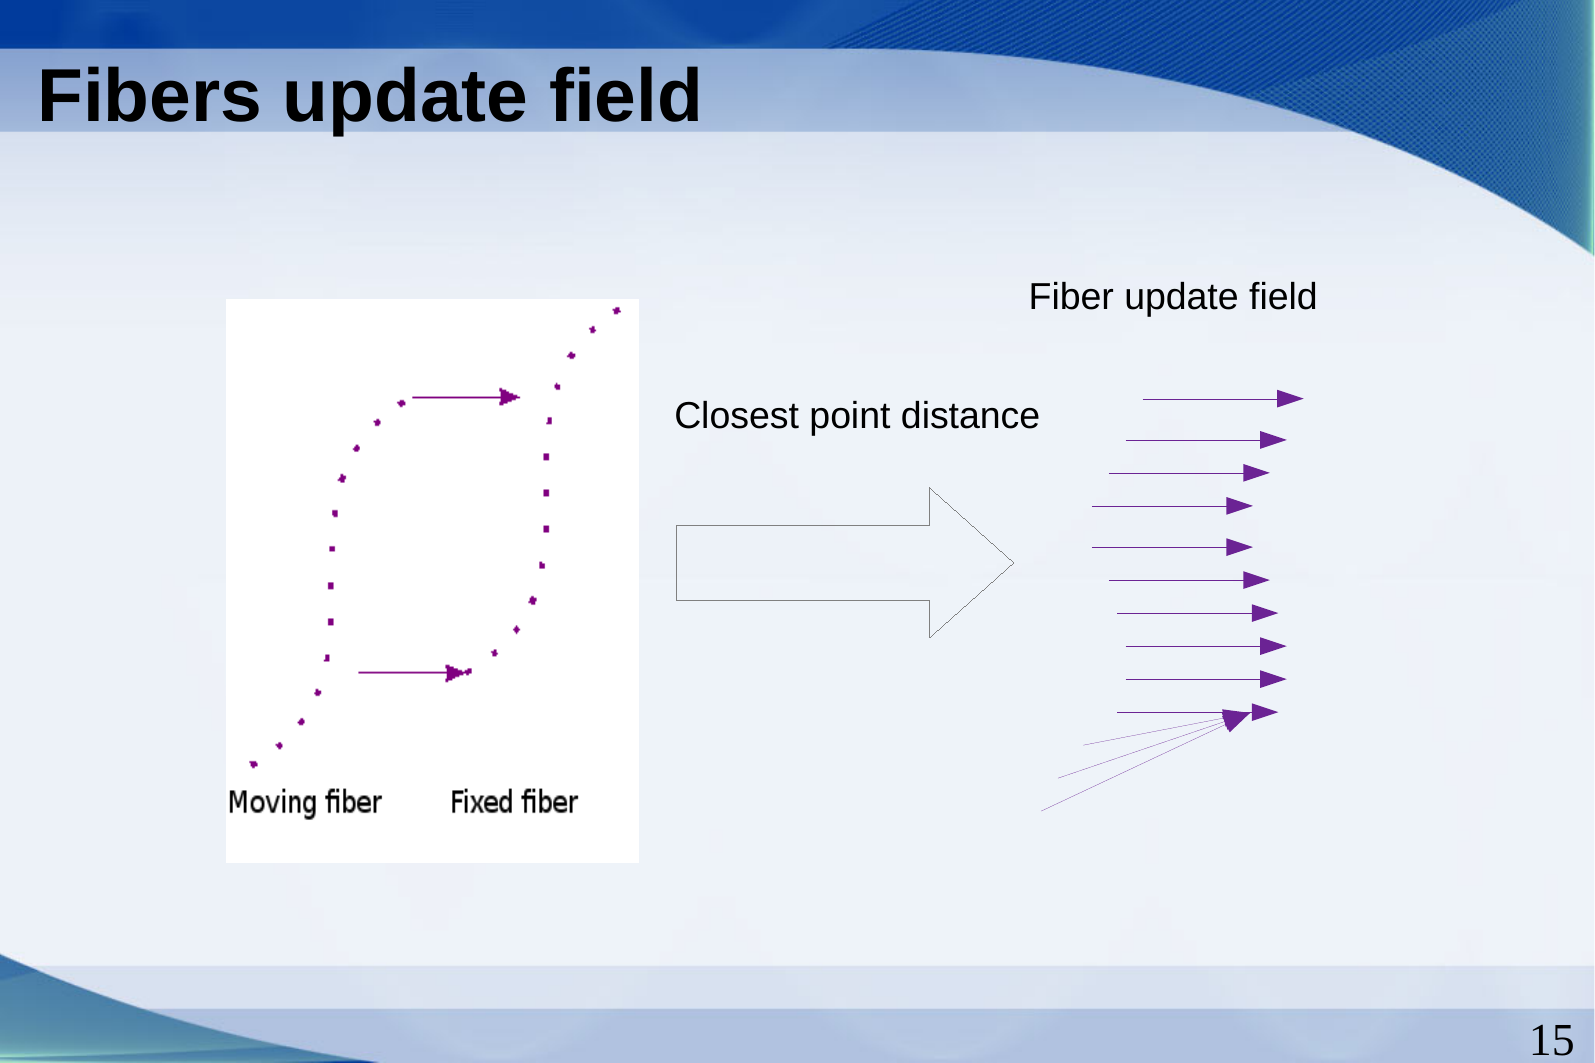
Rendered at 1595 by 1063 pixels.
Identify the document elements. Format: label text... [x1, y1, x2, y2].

text_box Closest point distance [659, 386, 1056, 444]
picture [0, 0, 1595, 1063]
title Fibers update field [37, 37, 1527, 237]
text_box [676, 487, 1014, 638]
text_box Fiber update field [1013, 268, 1333, 326]
